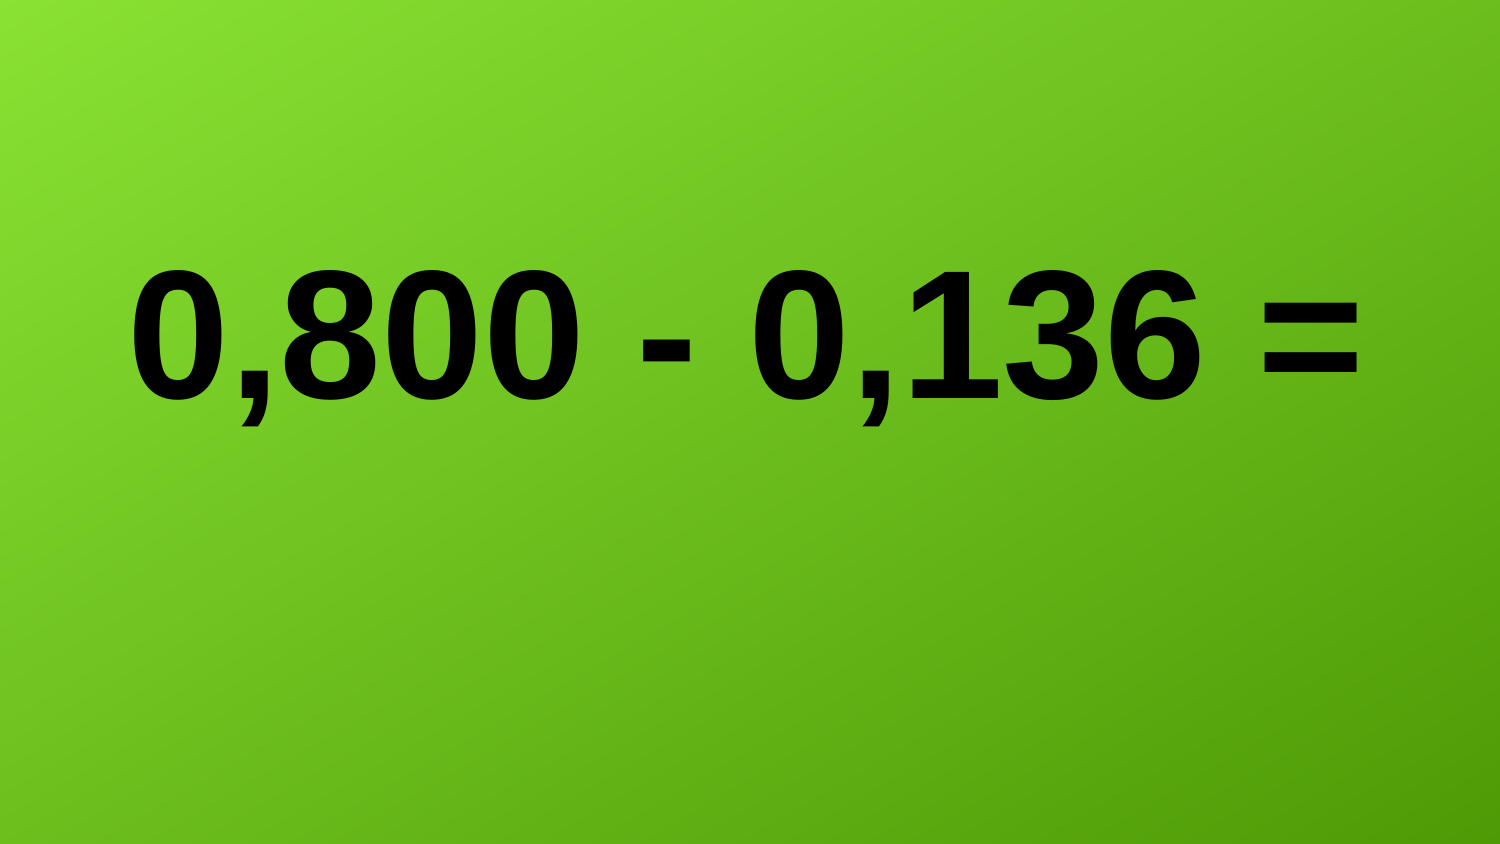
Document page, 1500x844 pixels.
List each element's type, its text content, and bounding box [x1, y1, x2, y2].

text_box 0,800 - 0,136 = [112, 259, 1388, 450]
